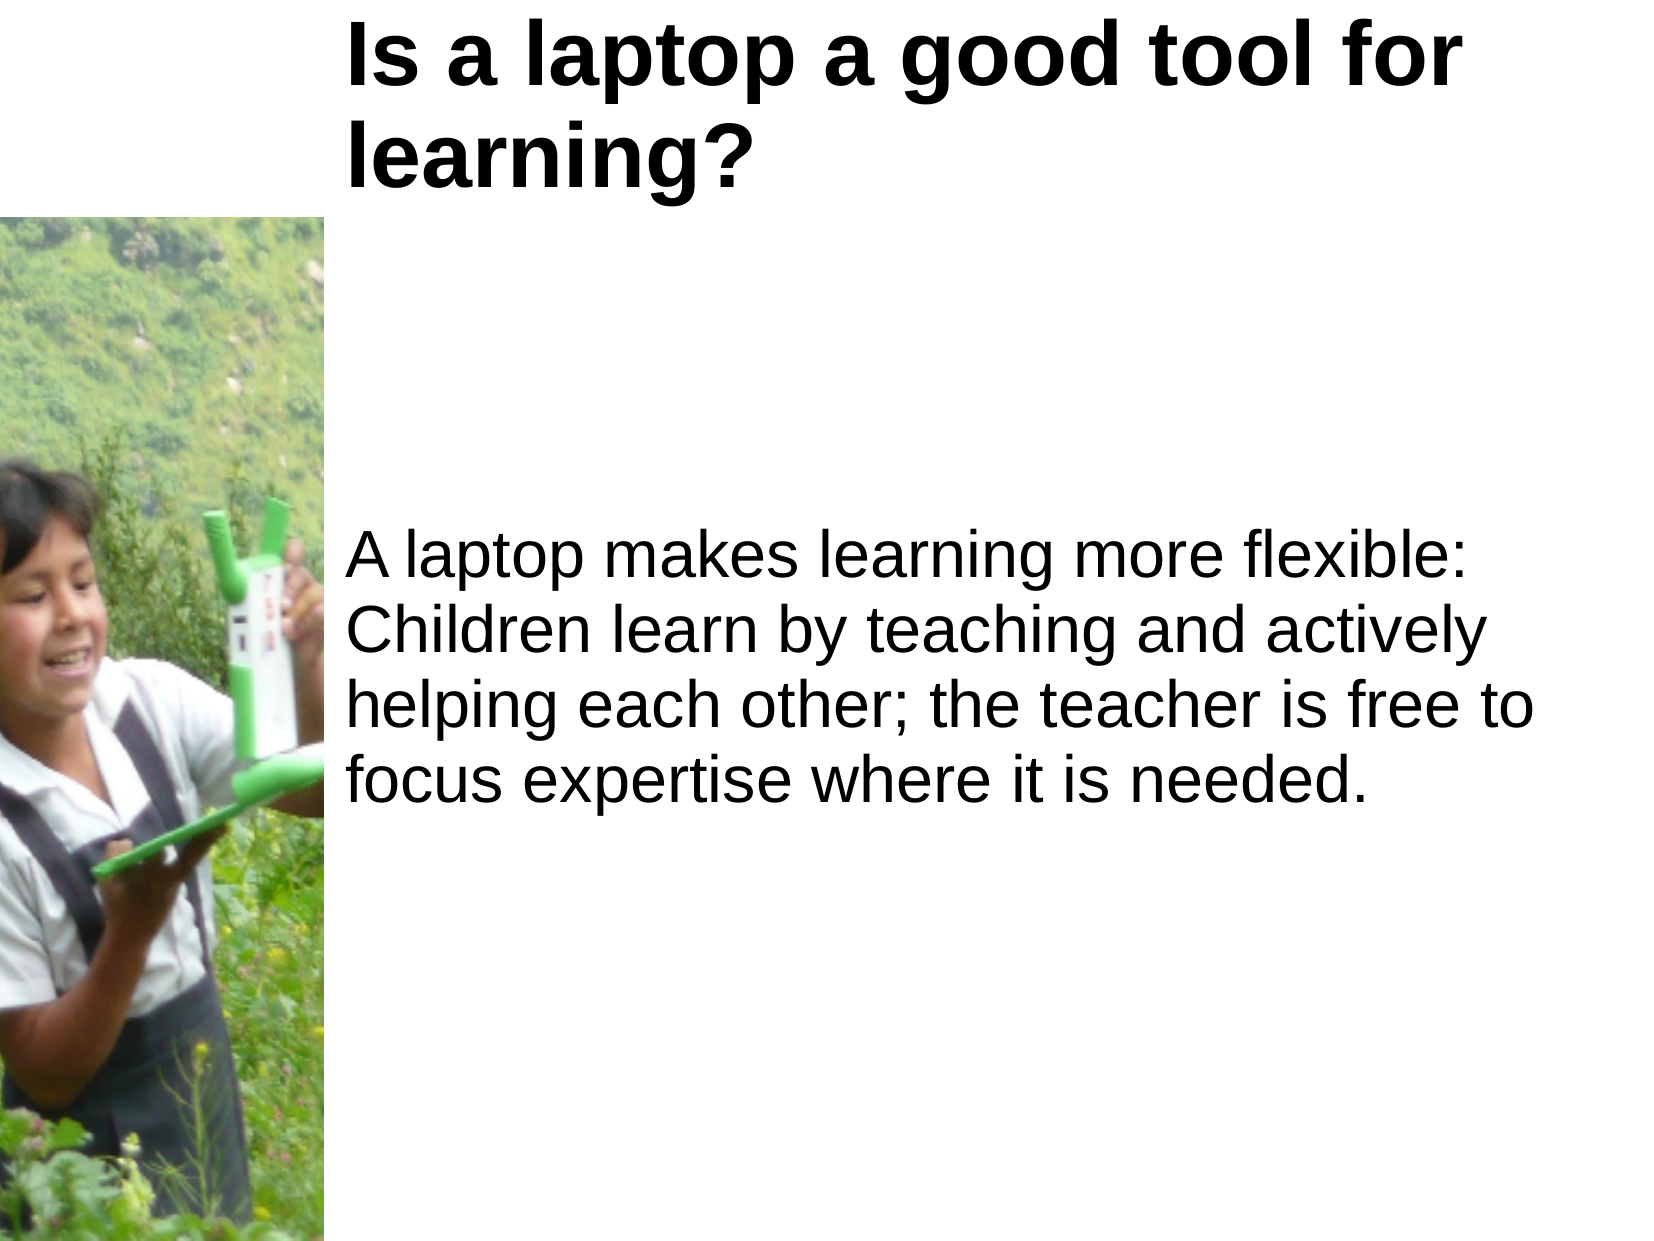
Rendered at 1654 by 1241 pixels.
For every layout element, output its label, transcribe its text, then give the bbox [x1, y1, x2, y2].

subtitle A laptop makes learning more flexible: Children learn by teaching and actively helping each other; the teacher is free to focus expertise where it is needed. [345, 225, 1654, 1109]
picture [0, 217, 324, 1241]
title Is a laptop a good tool for learning? [345, 0, 1654, 211]
